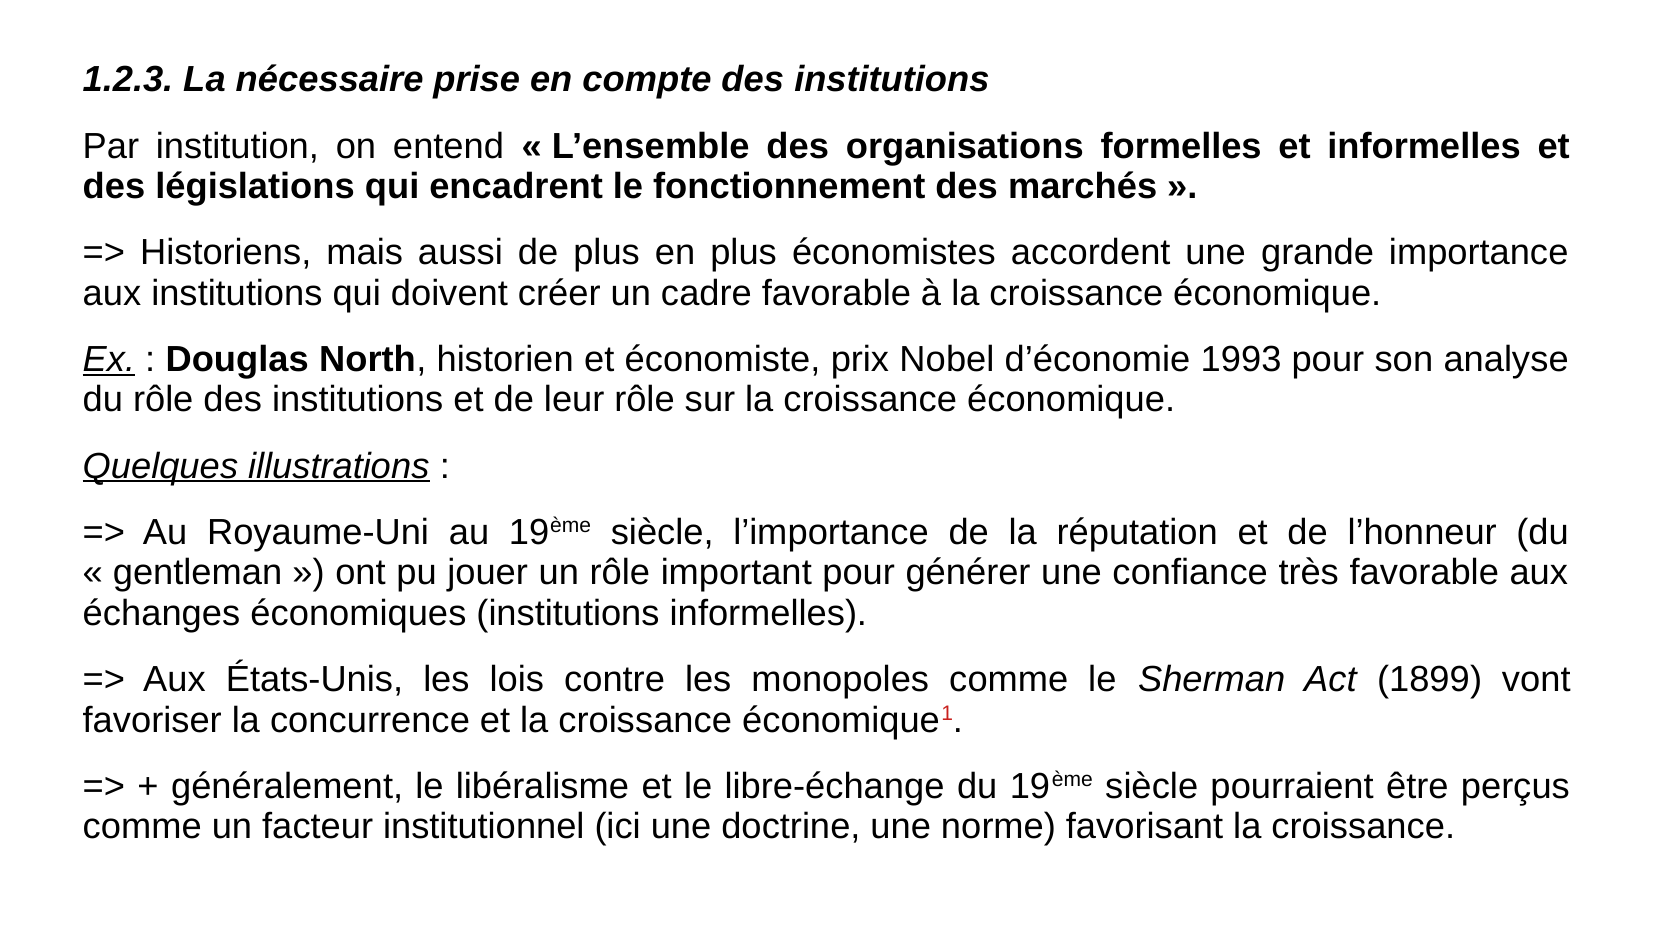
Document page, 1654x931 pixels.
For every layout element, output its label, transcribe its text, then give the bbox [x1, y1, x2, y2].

list 1.2.3. La nécessaire prise en compte des institutions Par institution, on entend « L’ensemble des organisations formelles et informelles et des législations qui encadrent le fonctionnement des marchés ». => Historiens, mais aussi de plus en plus économistes accordent une grande importance aux institutions qui doivent créer un cadre favorable à la croissance économique. Ex. : Douglas North, historien et économiste, prix Nobel d’économie 1993 pour son analyse du rôle des institutions et de leur rôle sur la croissance économique. Quelques illustrations : => Au Royaume-Uni au 19ème siècle, l’importance de la réputation et de l’honneur (du « gentleman ») ont pu jouer un rôle important pour générer une confiance très favorable aux échanges économiques (institutions informelles). => Aux États-Unis, les lois contre les monopoles comme le Sherman Act (1899) vont favoriser la concurrence et la croissance économique1. => + généralement, le libéralisme et le libre-échange du 19ème siècle pourraient être perçus comme un facteur institutionnel (ici une doctrine, une norme) favorisant la croissance. [82, 59, 1571, 863]
